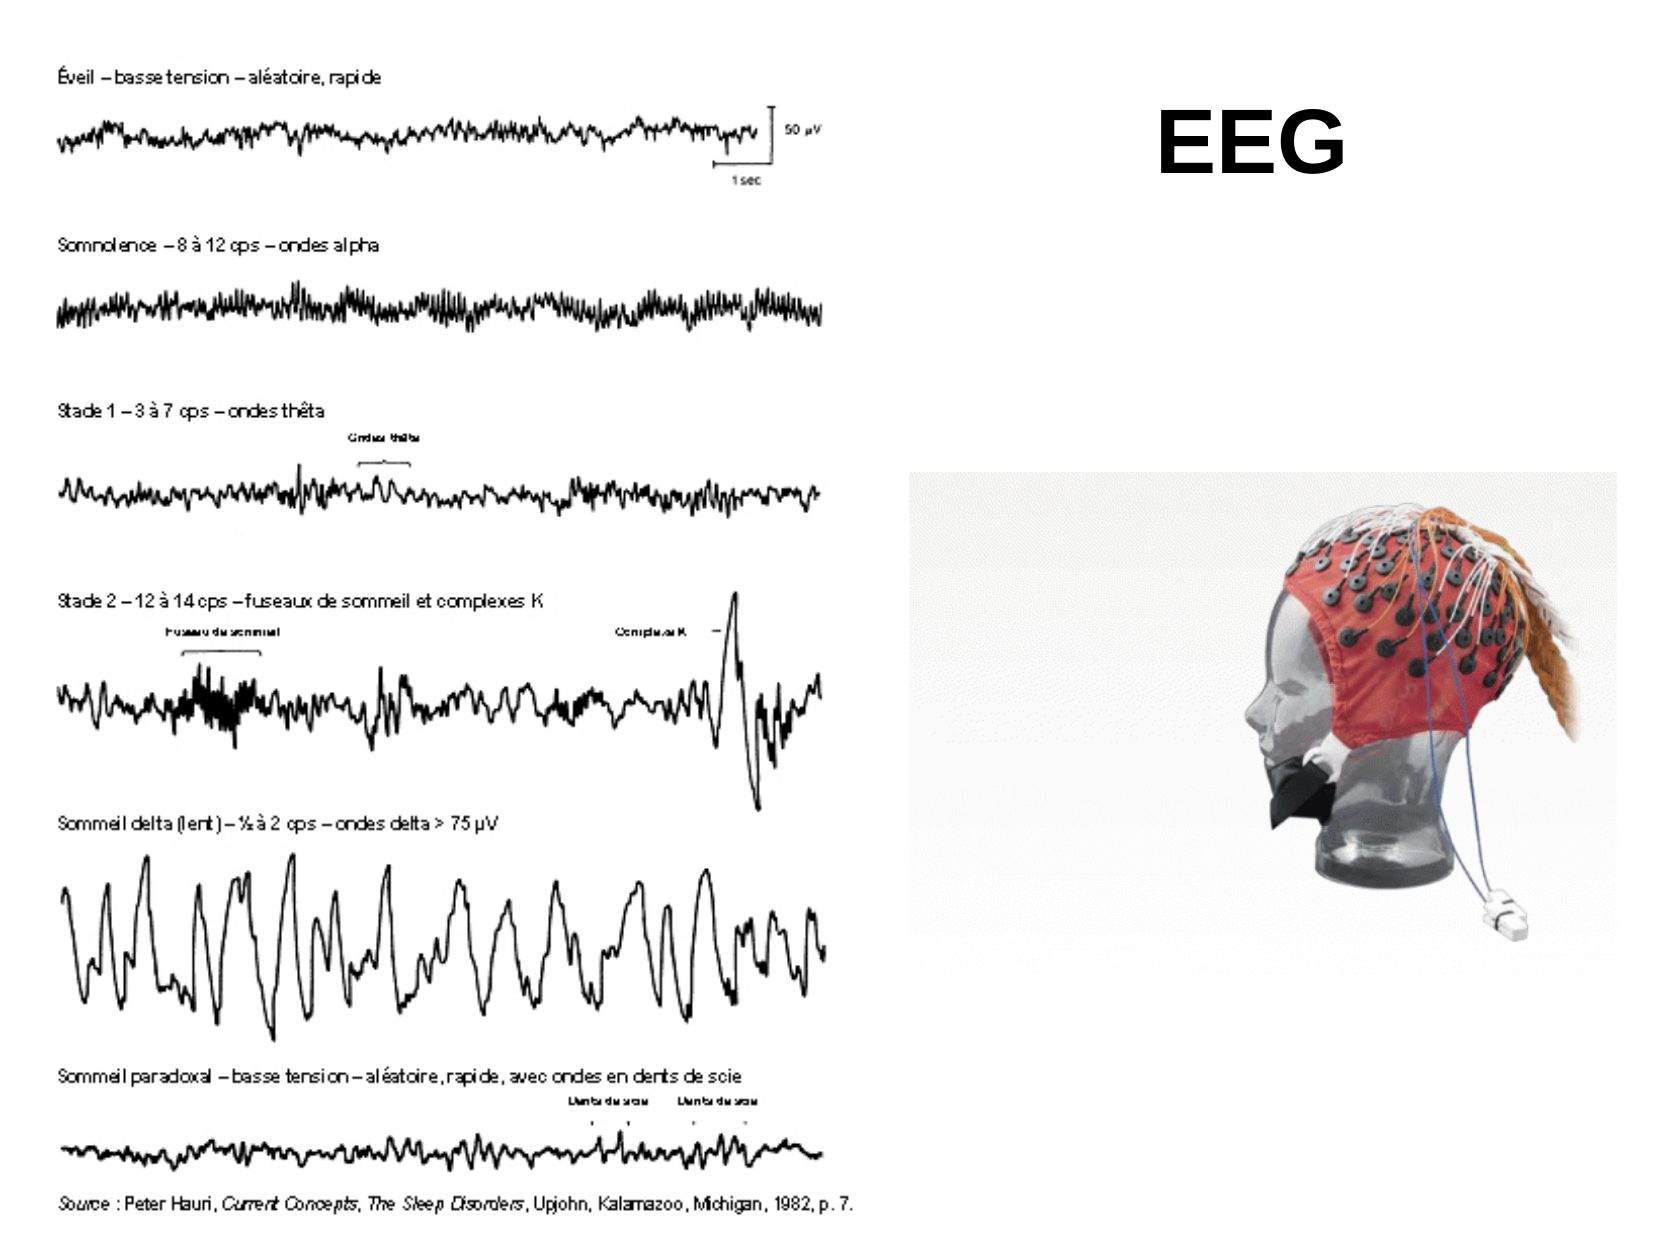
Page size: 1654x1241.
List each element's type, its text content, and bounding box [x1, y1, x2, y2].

picture [39, 56, 873, 1233]
text_box EEG [956, 82, 1548, 201]
picture [909, 472, 1617, 974]
